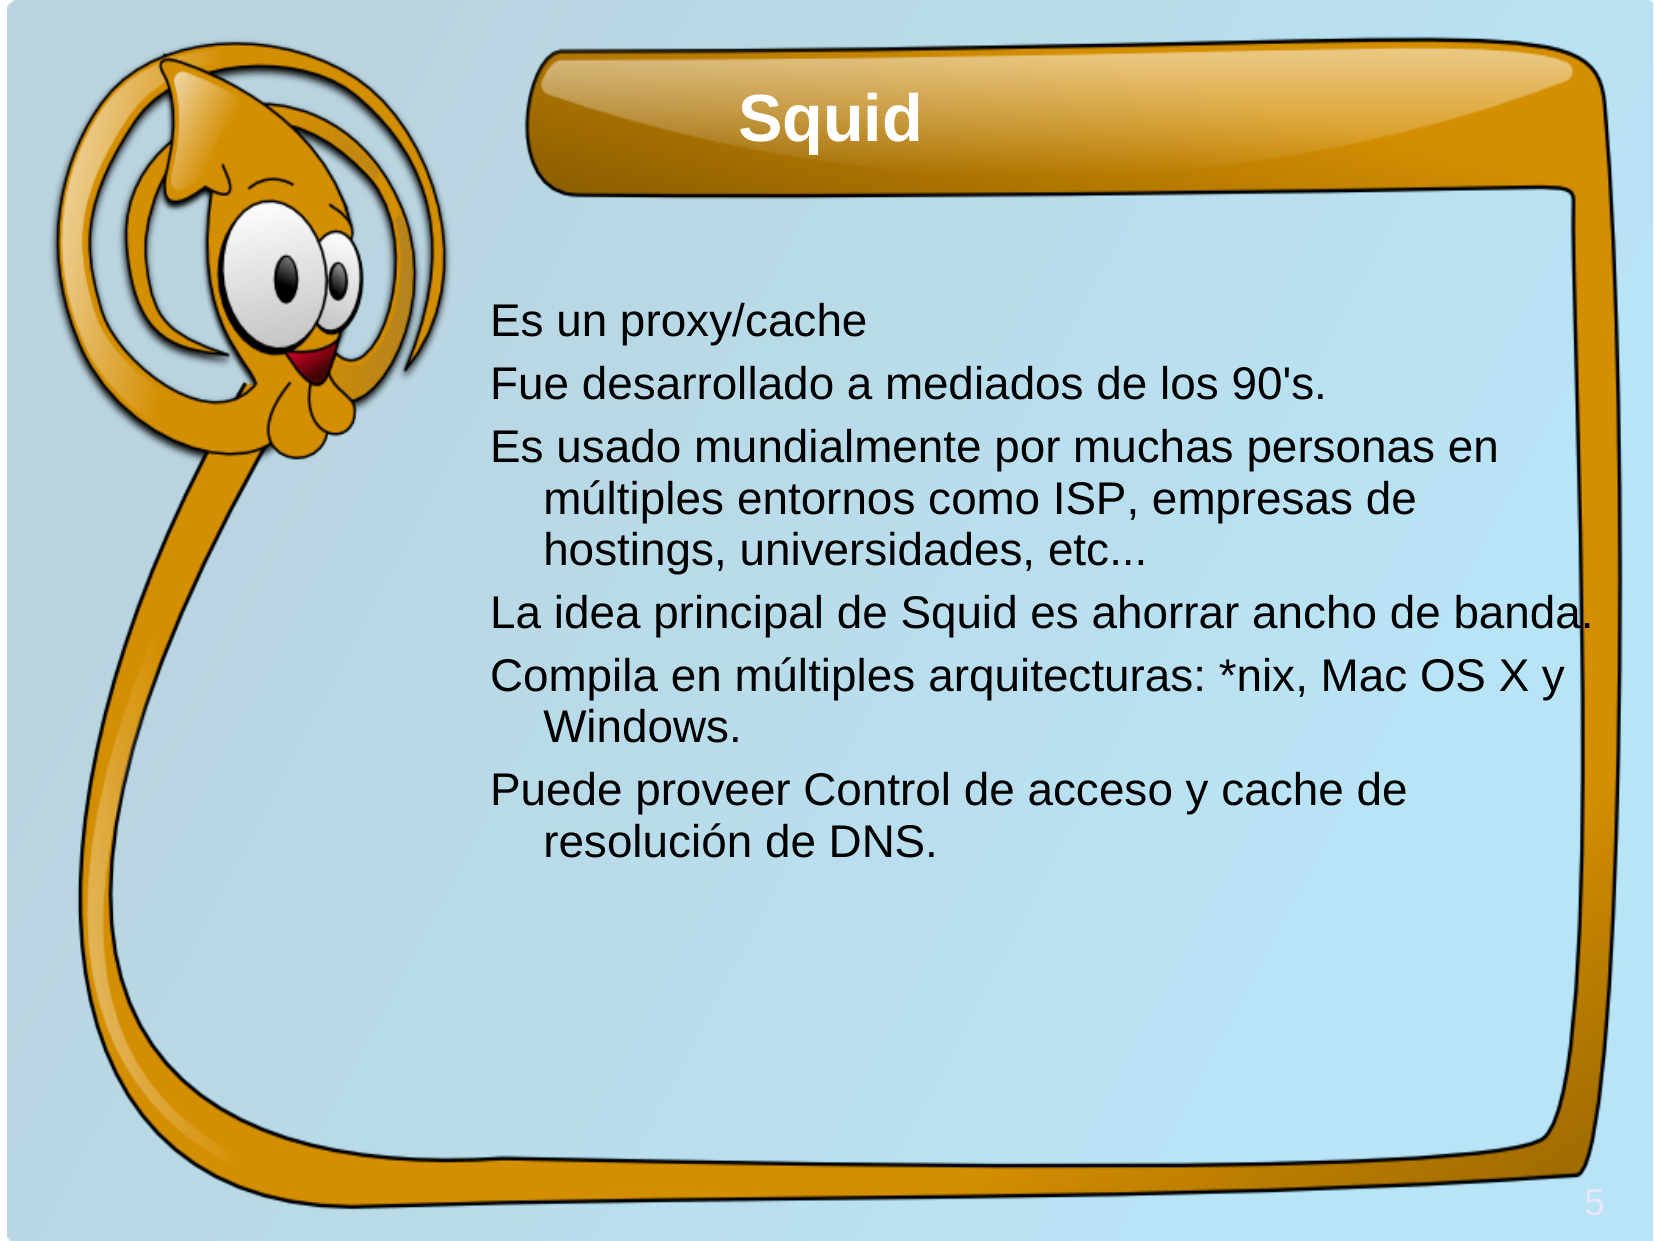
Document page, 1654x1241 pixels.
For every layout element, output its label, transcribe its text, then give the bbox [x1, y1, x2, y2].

picture [1595, 1201, 1600, 1212]
picture [7, 0, 1654, 1241]
title Squid [738, 59, 1447, 178]
list Es un proxy/cache Fue desarrollado a mediados de los 90's. Es usado mundialmente por muchas personas en múltiples entornos como ISP, empresas de hostings, universidades, etc... La idea principal de Squid es ahorrar ancho de banda. Compila en múltiples arquitecturas: *nix, Mac OS X y Windows. Puede proveer Control de acceso y cache de resolución de DNS. [472, 295, 1595, 1241]
